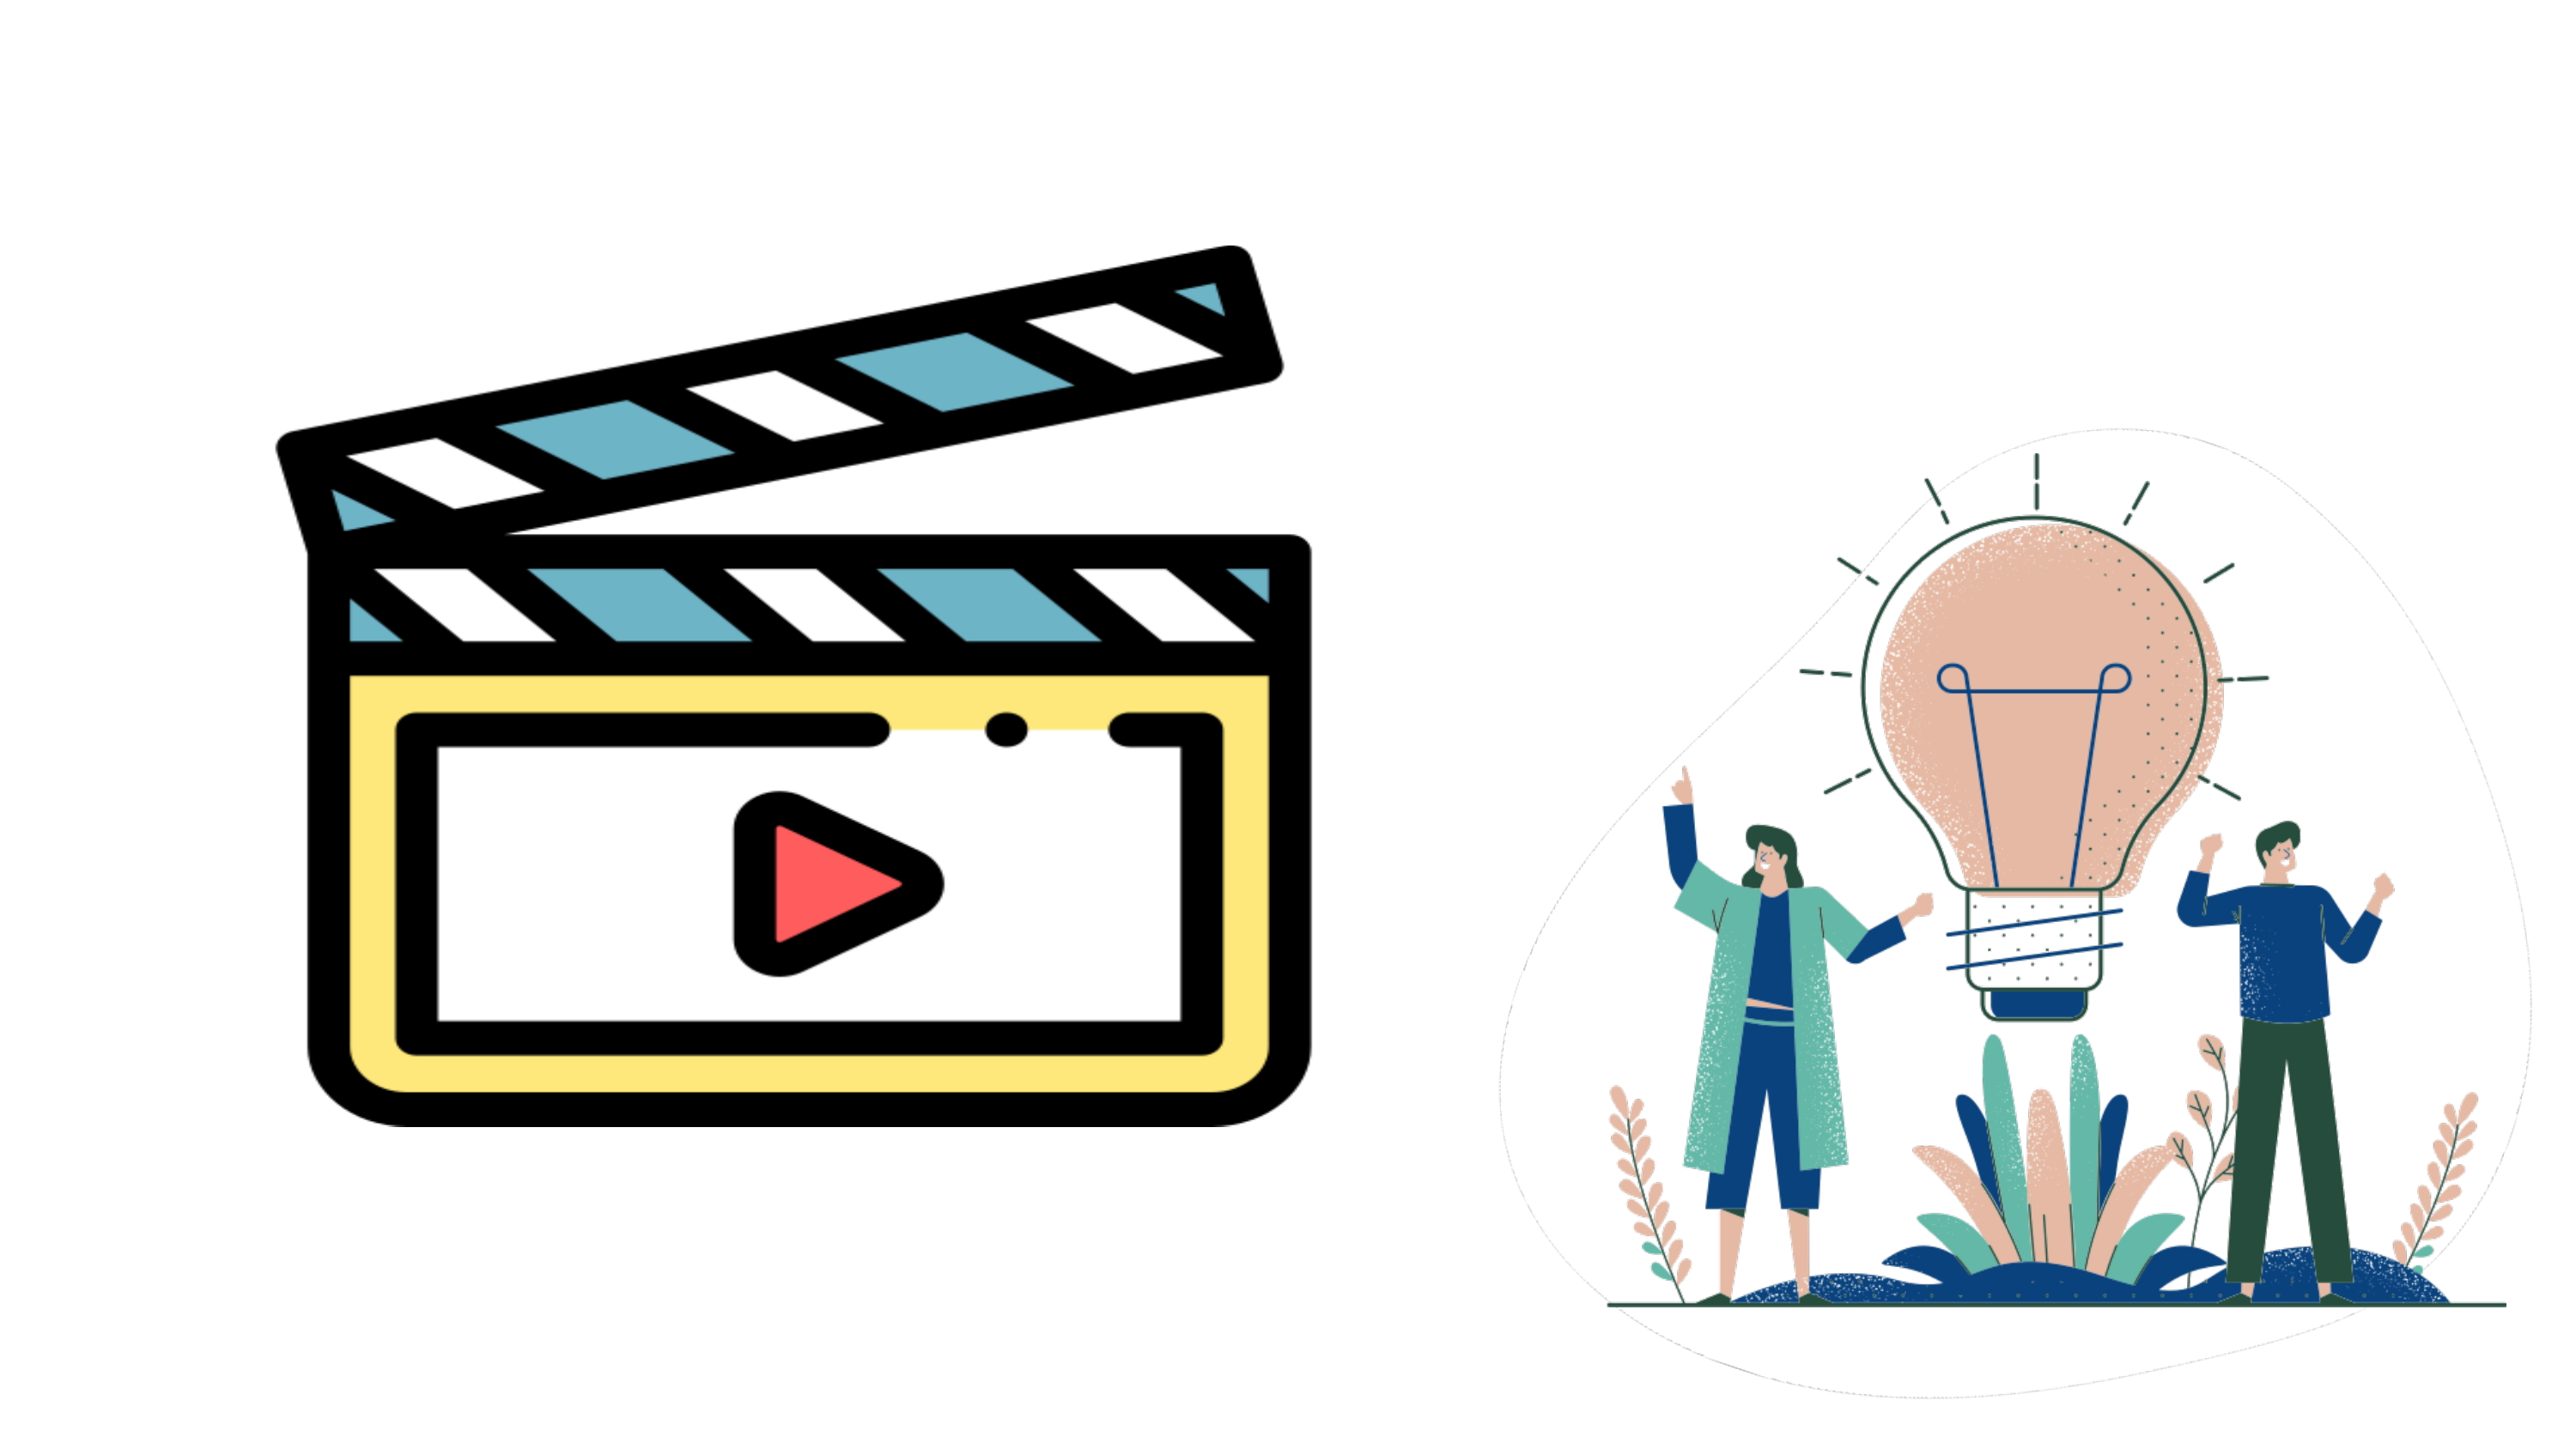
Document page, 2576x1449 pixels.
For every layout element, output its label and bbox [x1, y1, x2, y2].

picture [1417, 285, 2576, 1449]
picture [251, 246, 1338, 1127]
